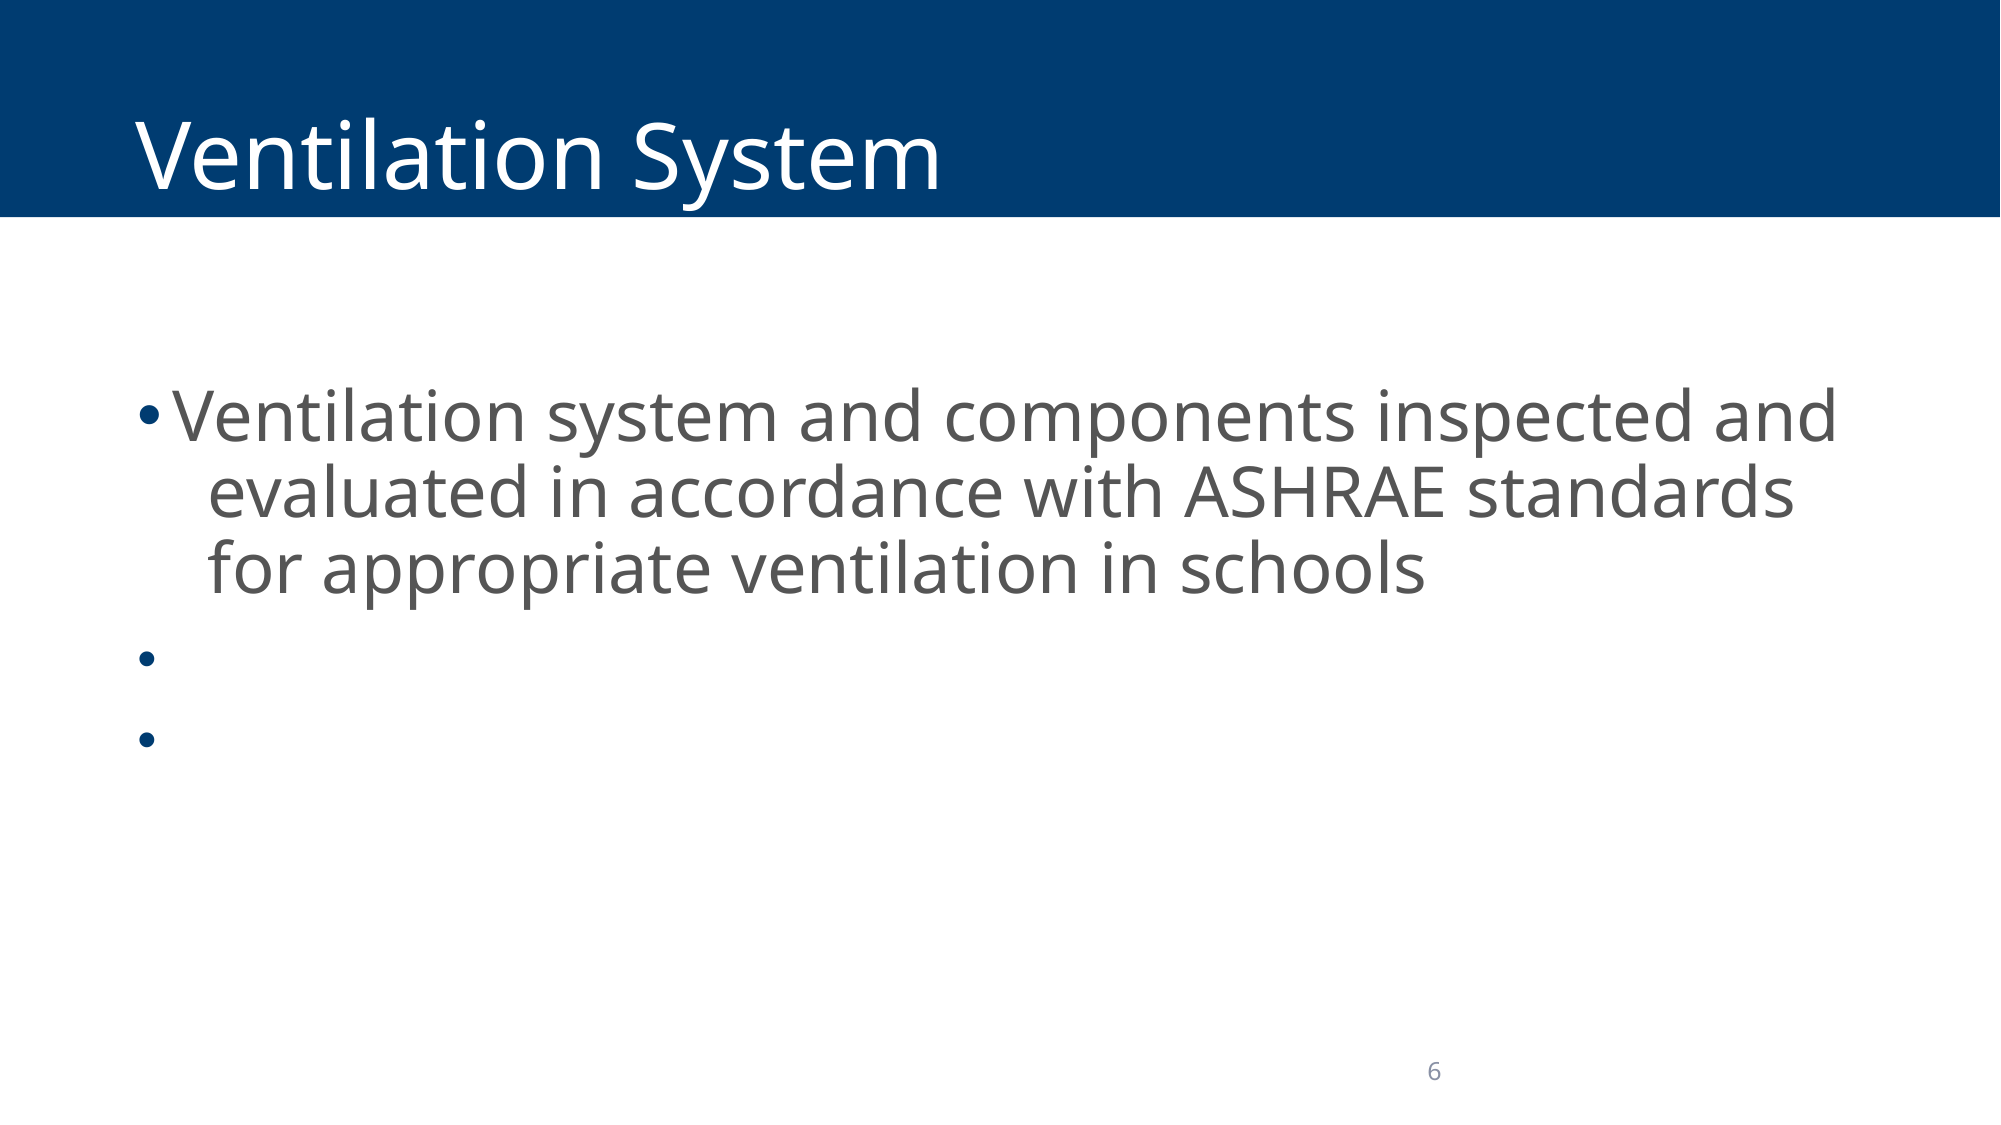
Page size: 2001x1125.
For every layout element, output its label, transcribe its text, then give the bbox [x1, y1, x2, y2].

slide_number 7 [1412, 1042, 1863, 1103]
list Ventilation system and components inspected and evaluated in accordance with ASHRAE standards for appropriate ventilation in schools [137, 380, 1863, 668]
title Ventilation System [0, 0, 2000, 218]
